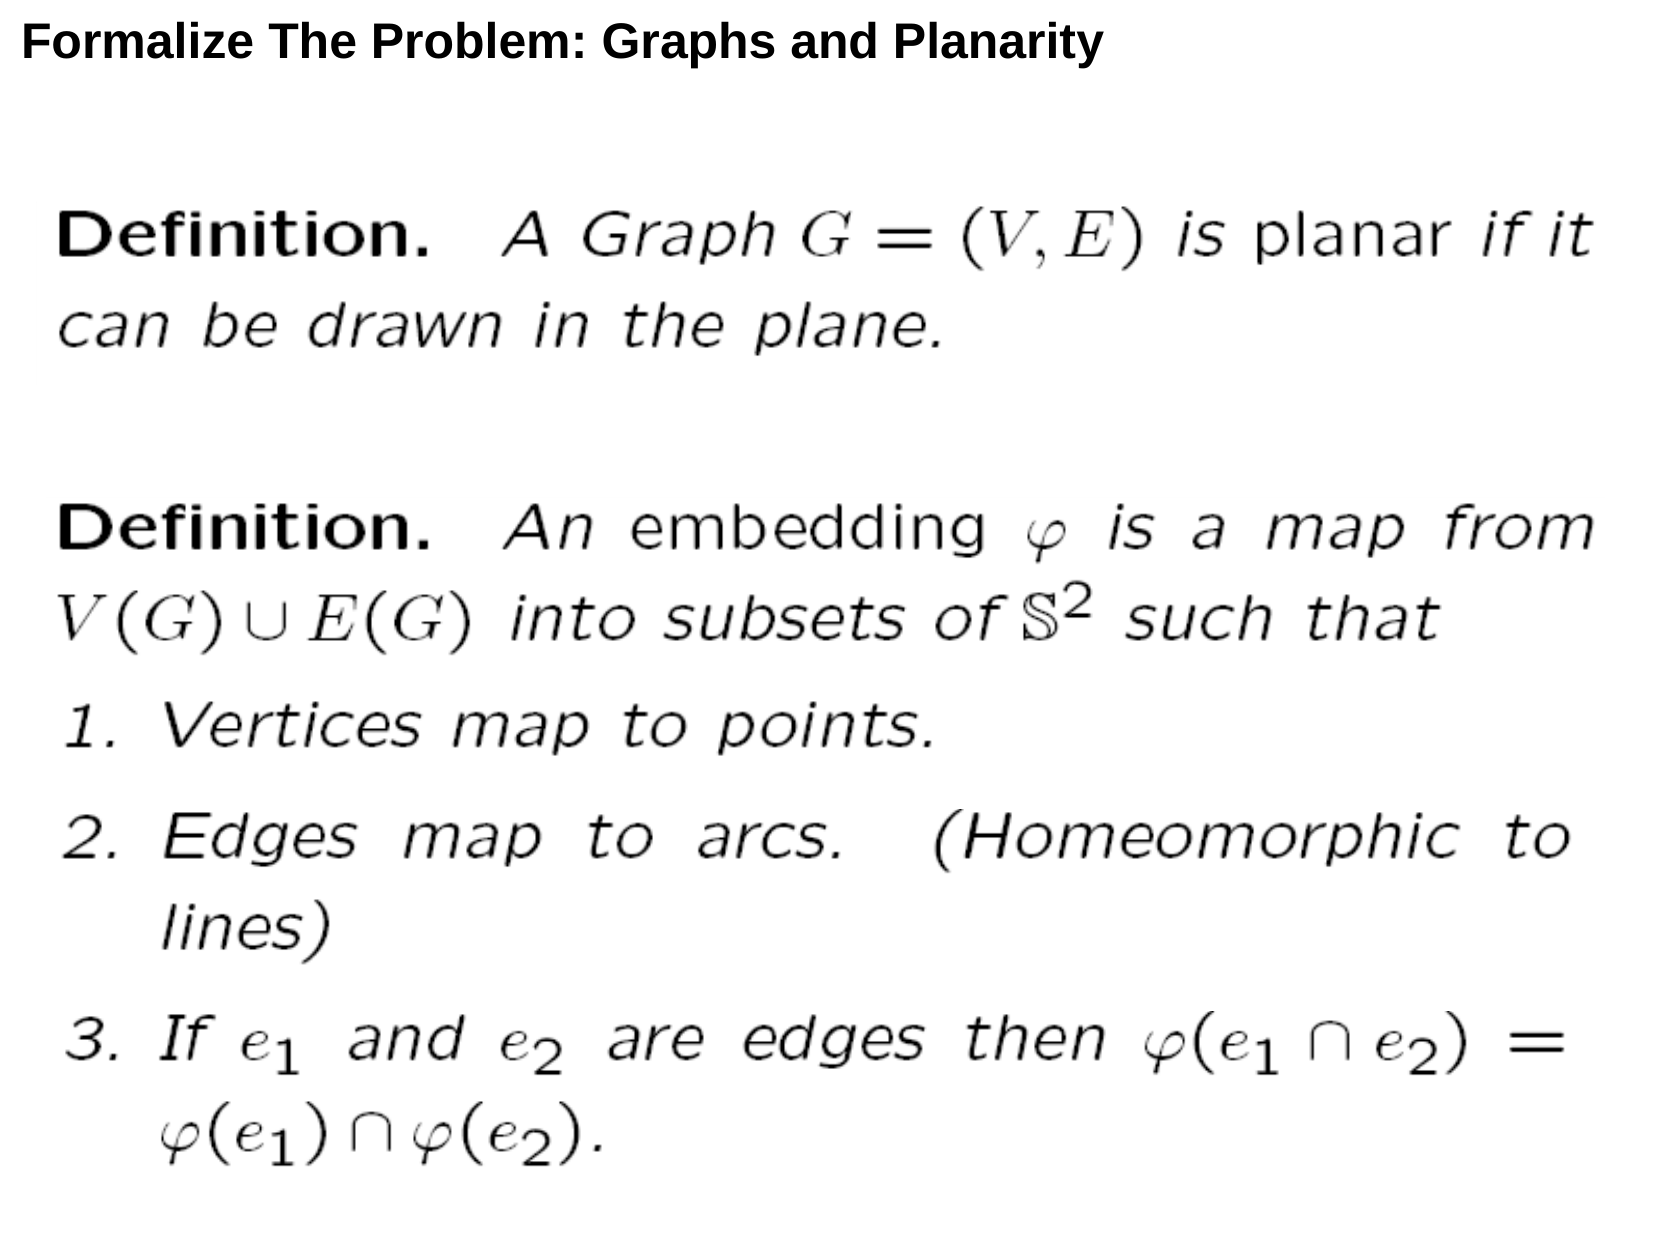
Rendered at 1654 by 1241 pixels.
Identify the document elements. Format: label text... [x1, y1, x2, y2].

picture [46, 496, 1605, 676]
picture [61, 694, 944, 762]
picture [54, 809, 1588, 977]
picture [35, 201, 1619, 385]
picture [62, 1011, 1579, 1189]
text_box Formalize The Problem: Graphs and Planarity [6, 6, 1463, 79]
